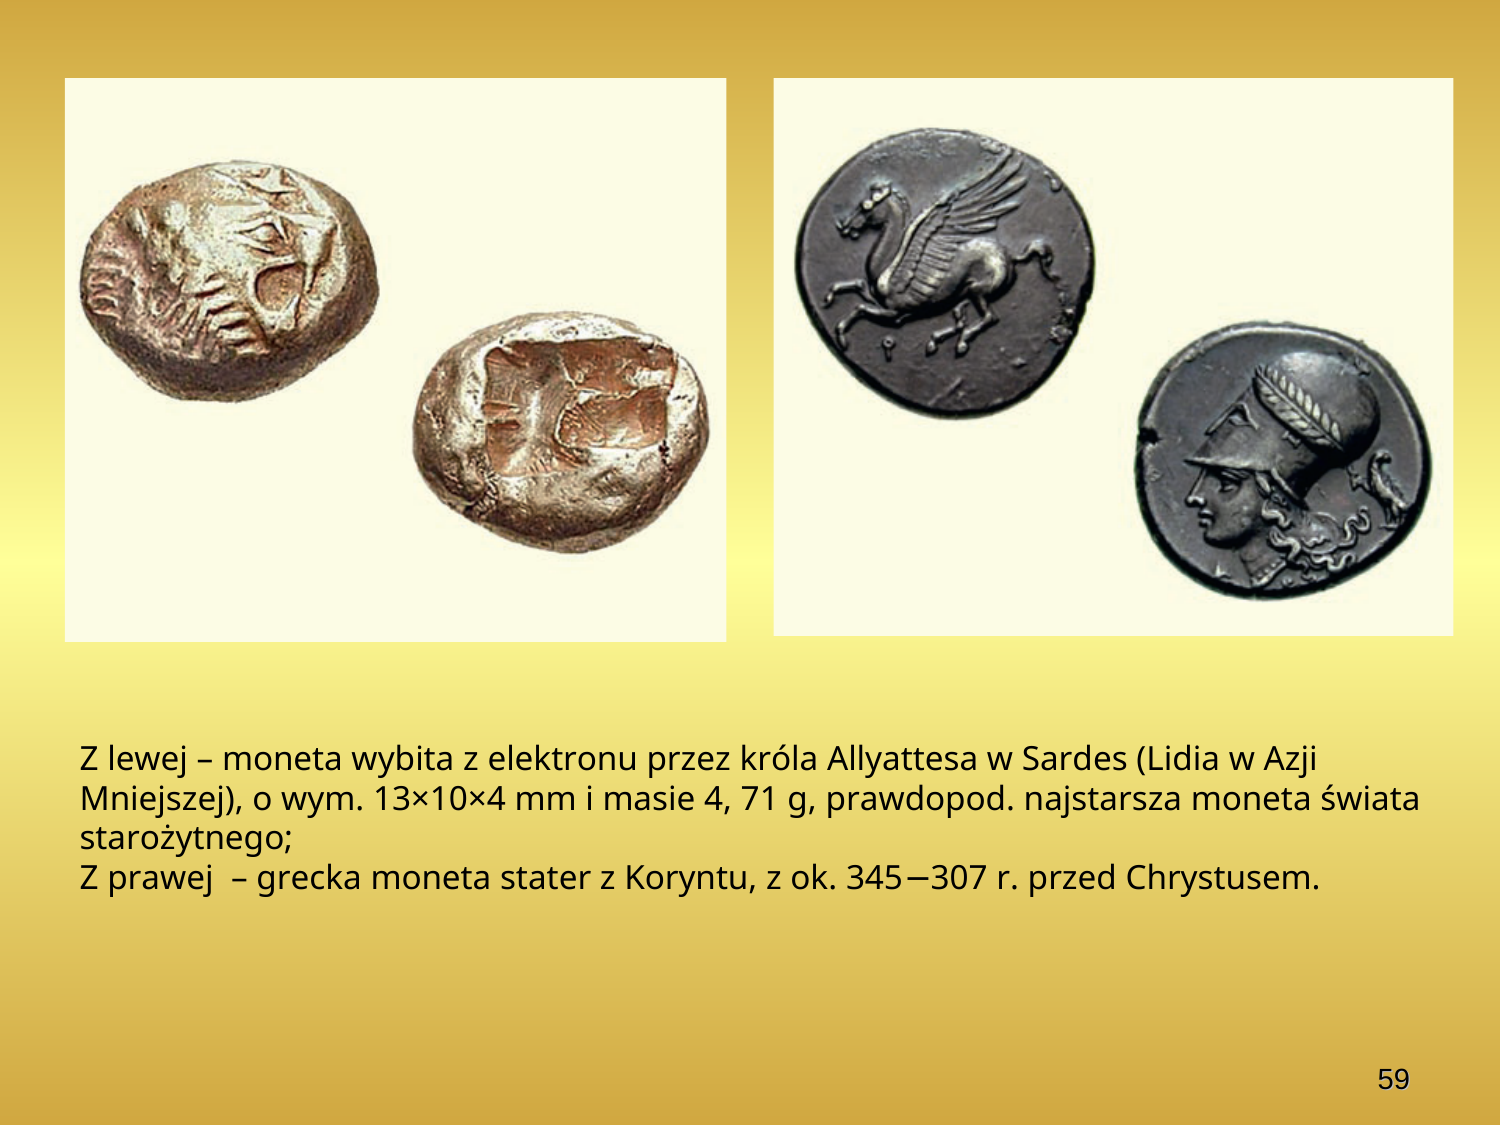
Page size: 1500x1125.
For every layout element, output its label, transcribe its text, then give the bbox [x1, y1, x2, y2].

text_box Z lewej – moneta wybita z elektronu przez króla Allyattesa w Sardes (Lidia w Azji Mniejszej), o wym. 13×10×4 mm i masie 4, 71 g, prawdopod. najstarsza moneta świata starożytnego; Z prawej – grecka moneta stater z Koryntu, z ok. 345−307 r. przed Chrystusem. [64, 729, 1454, 905]
text_box <numer> [1074, 1024, 1426, 1103]
picture [773, 78, 1454, 636]
text_box [64, 78, 727, 642]
